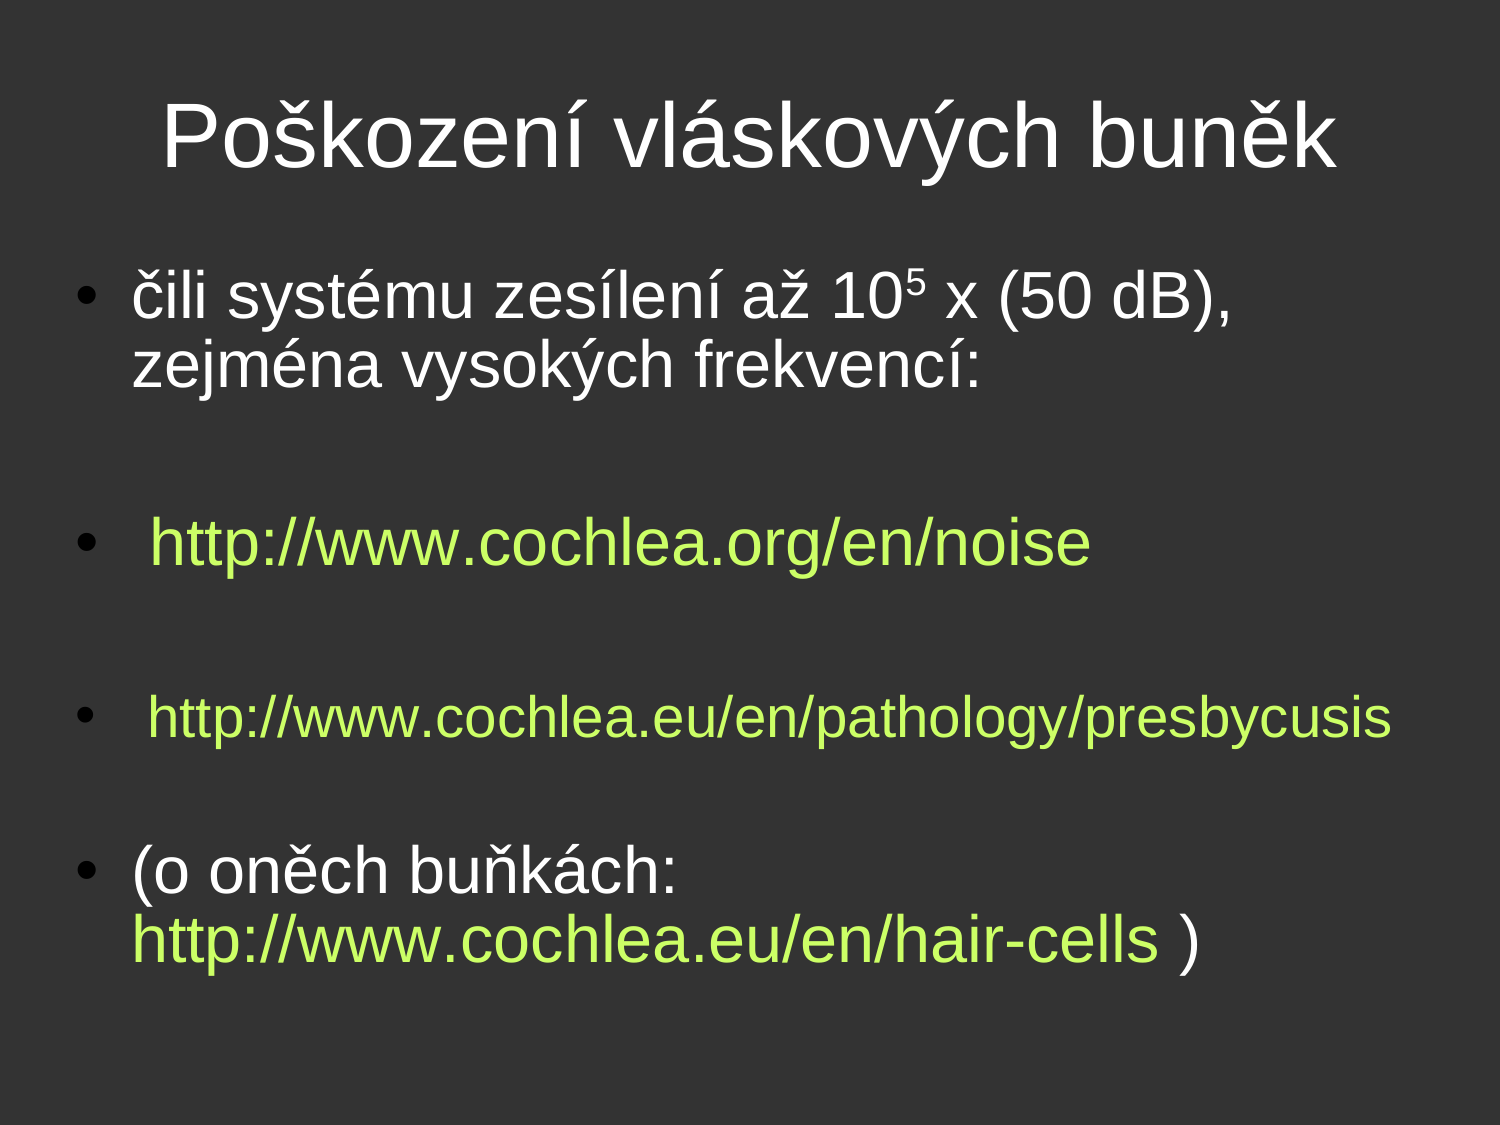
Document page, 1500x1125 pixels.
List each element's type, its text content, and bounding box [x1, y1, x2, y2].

title Poškození vláskových buněk [75, 21, 1425, 257]
list čili systému zesílení až 105 x (50 dB), zejména vysokých frekvencí: http://www.cochlea.org/en/noise http://www.cochlea.eu/en/pathology/presbycusis (o oněch buňkách: http://www.cochlea.eu/en/hair-cells ) [75, 262, 1425, 1005]
